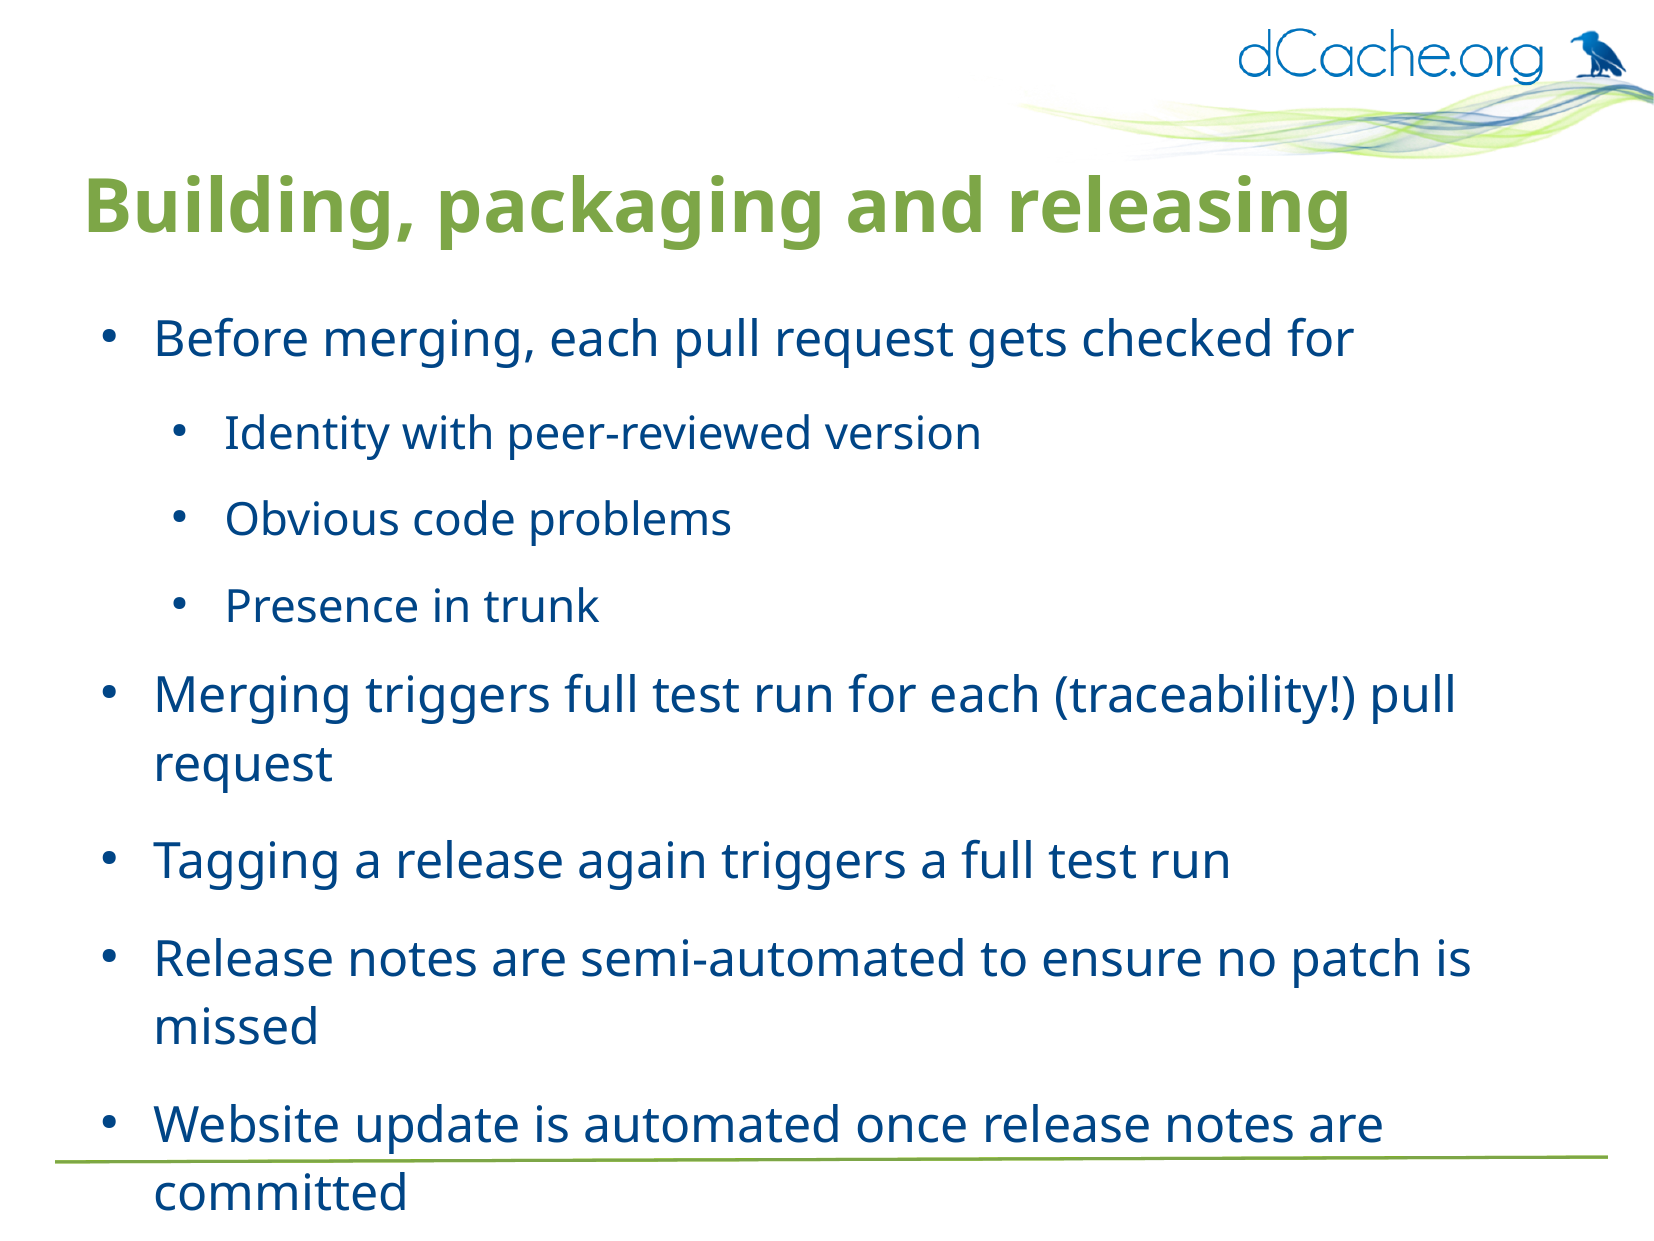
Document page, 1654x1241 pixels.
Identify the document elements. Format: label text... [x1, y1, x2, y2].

picture [956, 16, 1654, 169]
title Building, packaging and releasing [82, 156, 1605, 251]
list Before merging, each pull request gets checked for Identity with peer-reviewed version Obvious code problems Presence in trunk Merging triggers full test run for each (traceability!) pull request Tagging a release again triggers a full test run Release notes are semi-automated to ensure no patch is missed Website update is automated once release notes are committed [82, 302, 1571, 1023]
